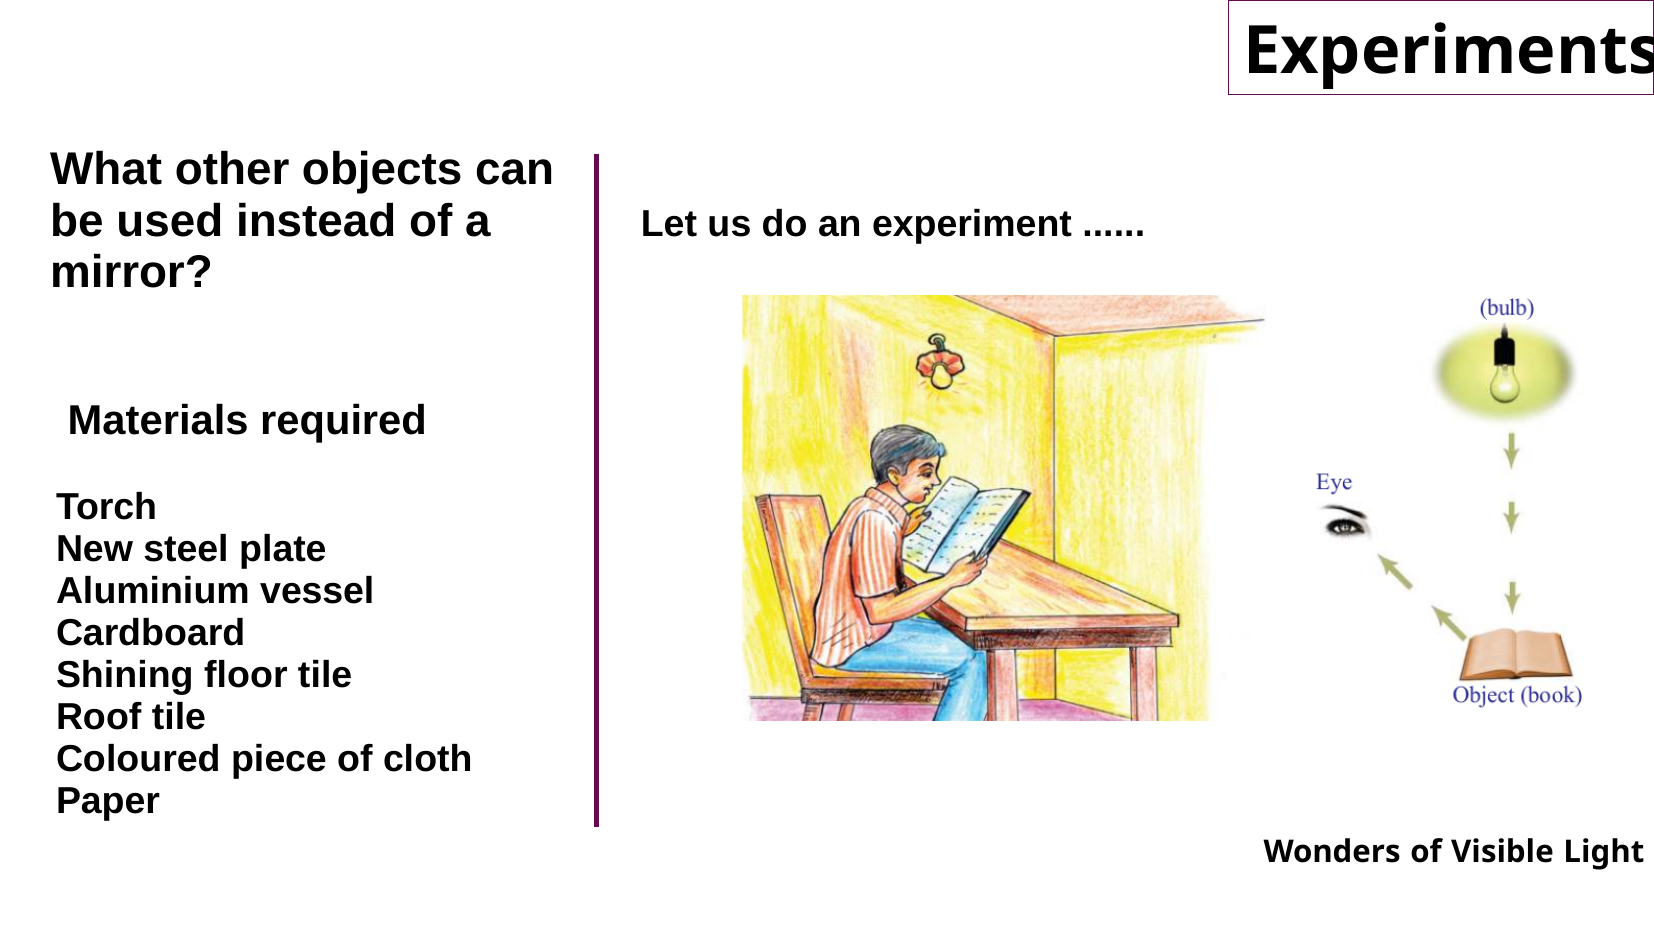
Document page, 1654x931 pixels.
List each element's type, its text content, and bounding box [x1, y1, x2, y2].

text_box Experiments [1228, 0, 1654, 95]
text_box Wonders of Visible Light [1169, 828, 1654, 886]
text_box Let us do an experiment ...... [625, 194, 1176, 252]
text_box Materials required Torch New steel plate Aluminium vessel Cardboard Shining floor tile Roof tile Coloured piece of cloth Paper [41, 389, 544, 870]
text_box What other objects can be used instead of a mirror? [35, 135, 579, 305]
picture [626, 295, 1630, 721]
